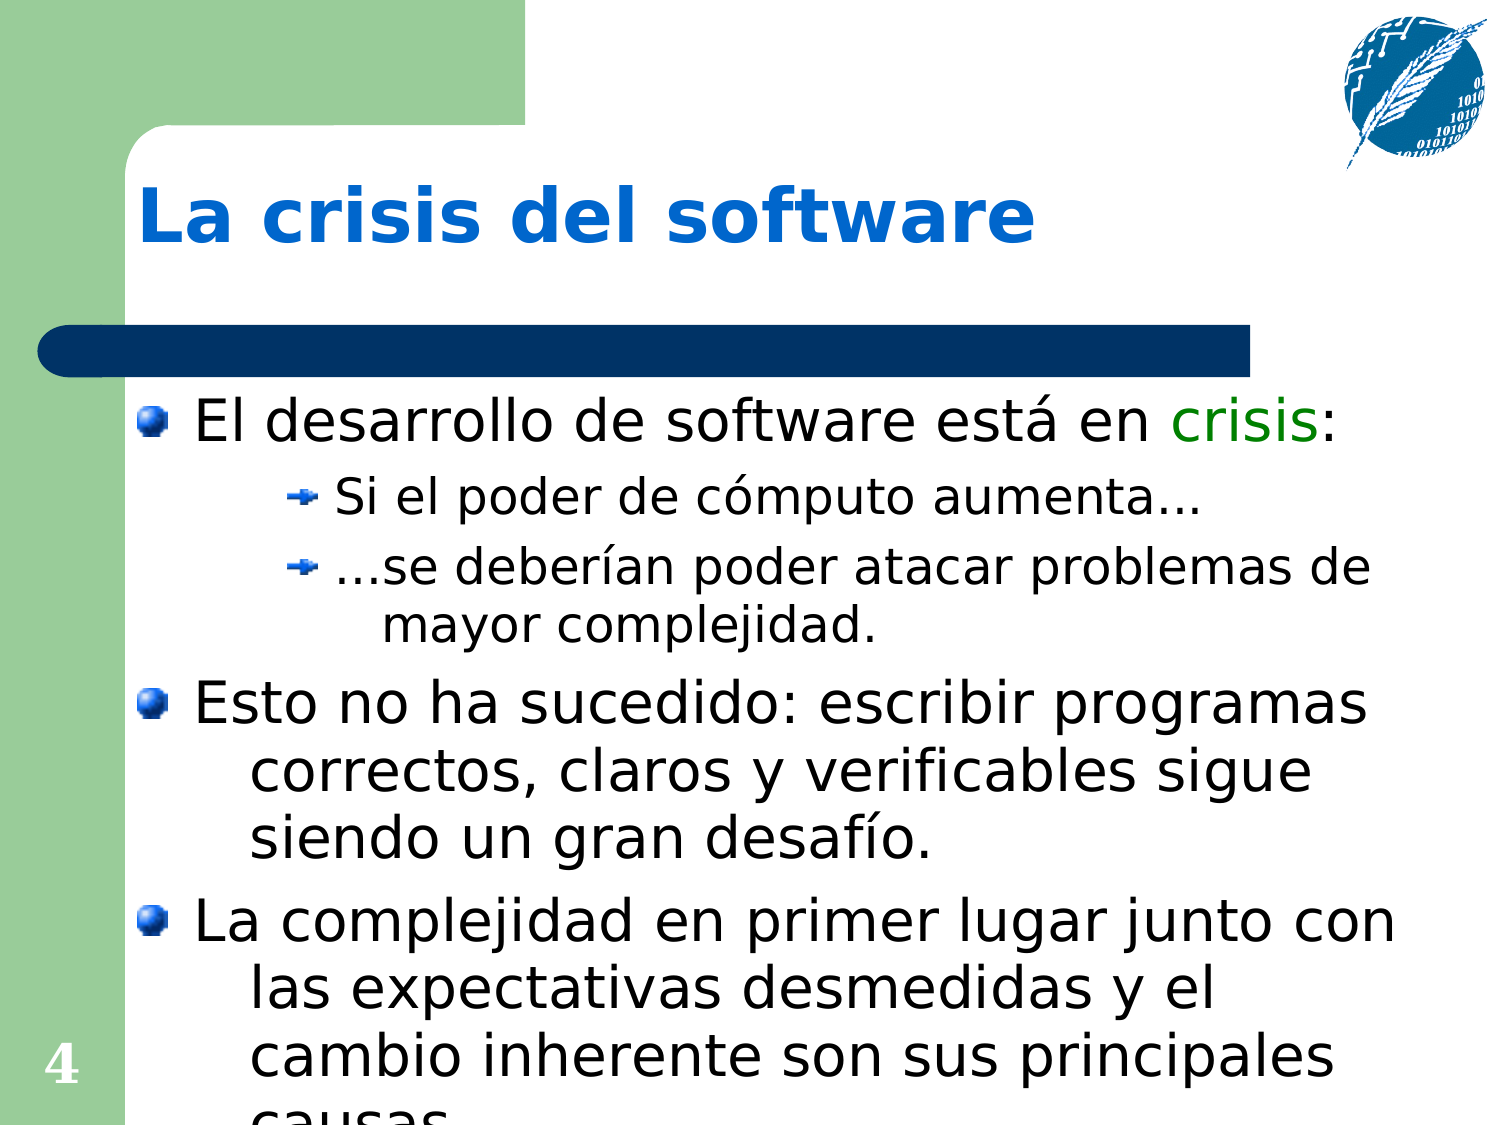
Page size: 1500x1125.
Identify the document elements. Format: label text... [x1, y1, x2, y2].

picture [1433, 139, 1440, 147]
picture [1427, 138, 1431, 148]
title La crisis del software [136, 136, 1414, 301]
picture [1341, 15, 1487, 172]
picture [1416, 140, 1425, 149]
picture [1436, 127, 1450, 136]
list El desarrollo de software está en crisis: Si el poder de cómputo aumenta... ...se deberían poder atacar problemas de mayor complejidad. Esto no ha sucedido: escribir programas correctos, claros y verificables sigue siendo un gran desafío. La complejidad en primer lugar junto con las expectativas desmedidas y el cambio inherente son sus principales causas. [137, 387, 1400, 1091]
